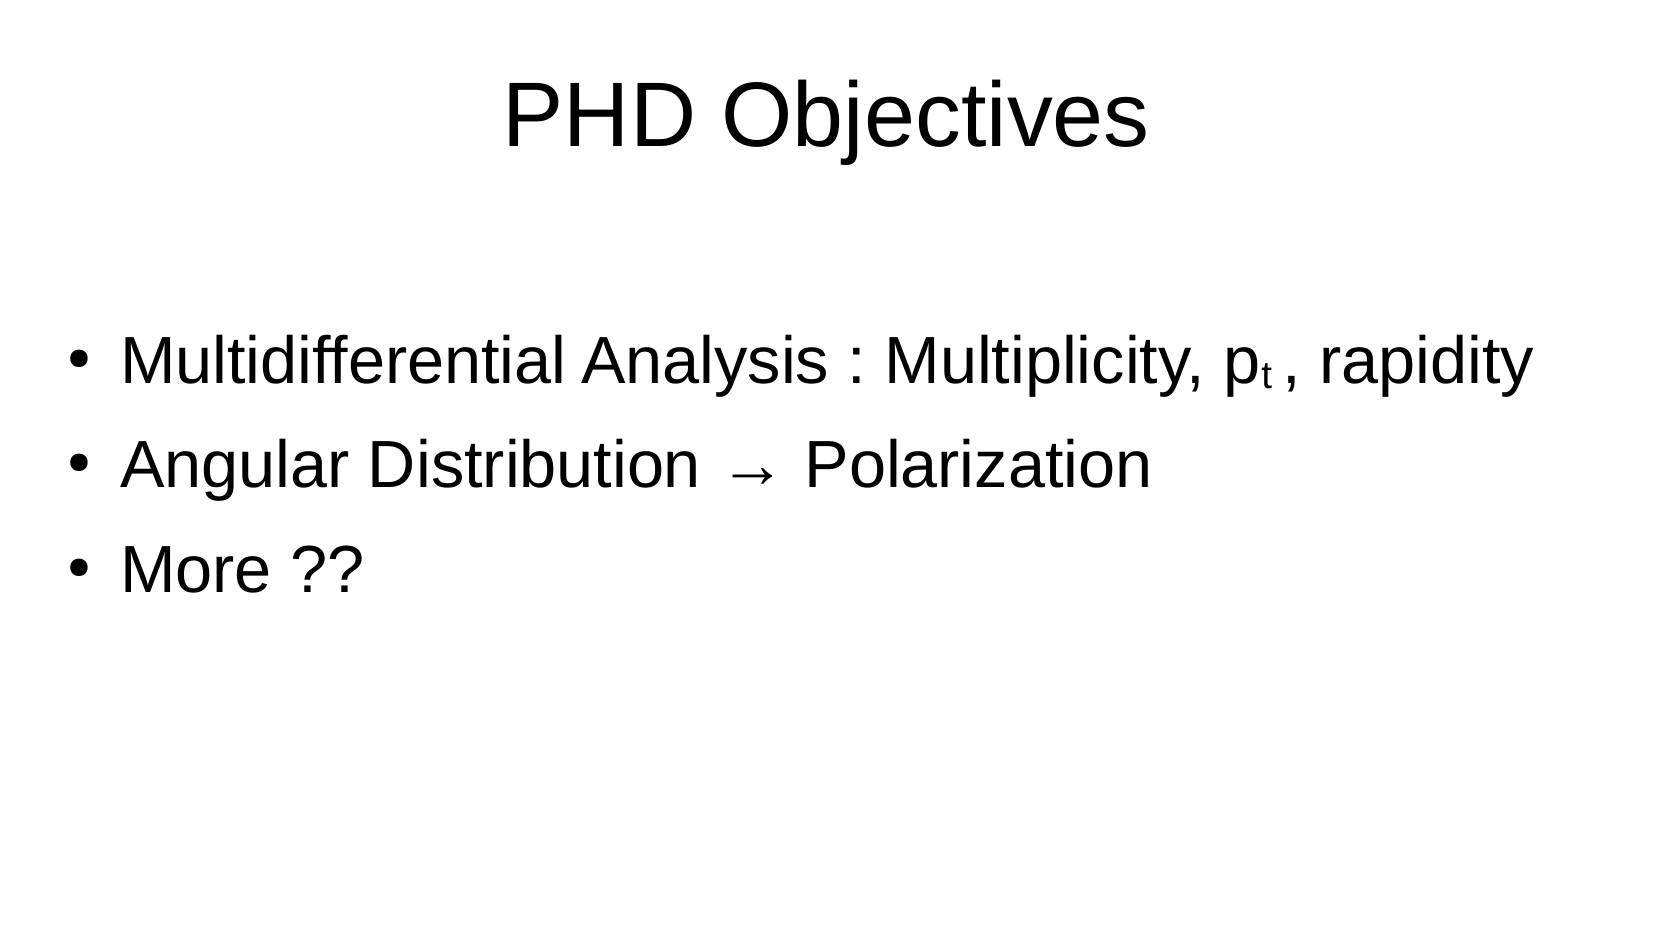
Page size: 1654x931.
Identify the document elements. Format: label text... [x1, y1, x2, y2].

list Multidifferential Analysis : Multiplicity, pt , rapidity Angular Distribution → Polarization More ?? [49, 323, 1538, 863]
title PHD Objectives [82, 37, 1571, 193]
